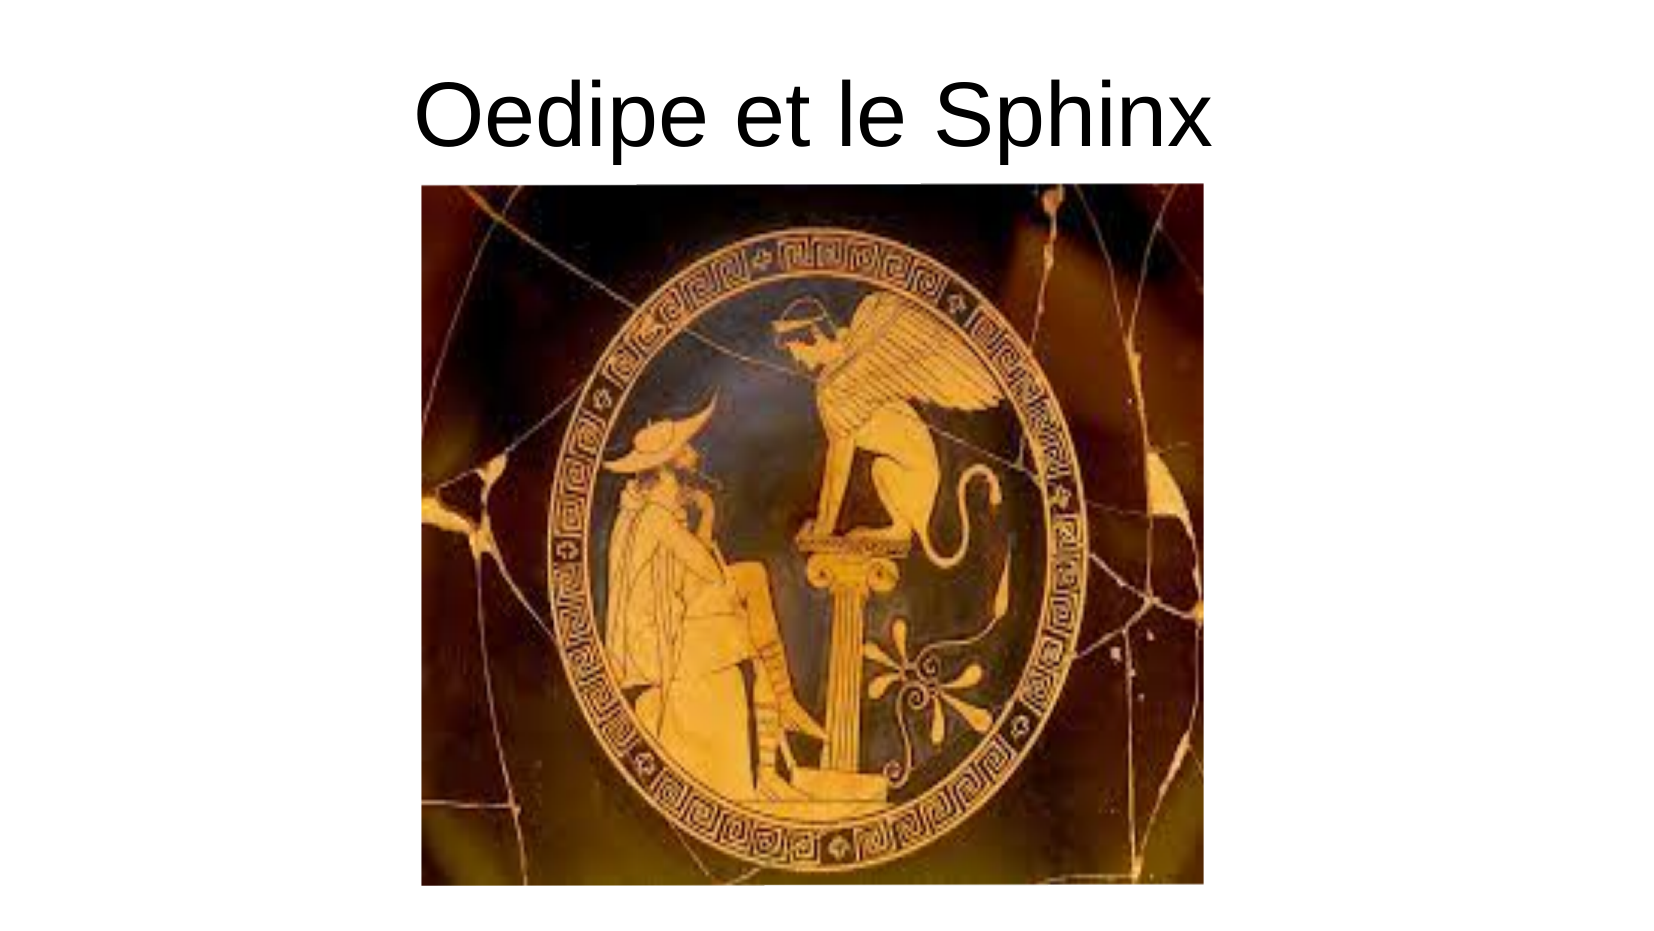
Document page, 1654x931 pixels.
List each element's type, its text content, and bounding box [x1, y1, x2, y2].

picture [420, 182, 1204, 886]
title Oedipe et le Sphinx [82, 37, 1571, 193]
